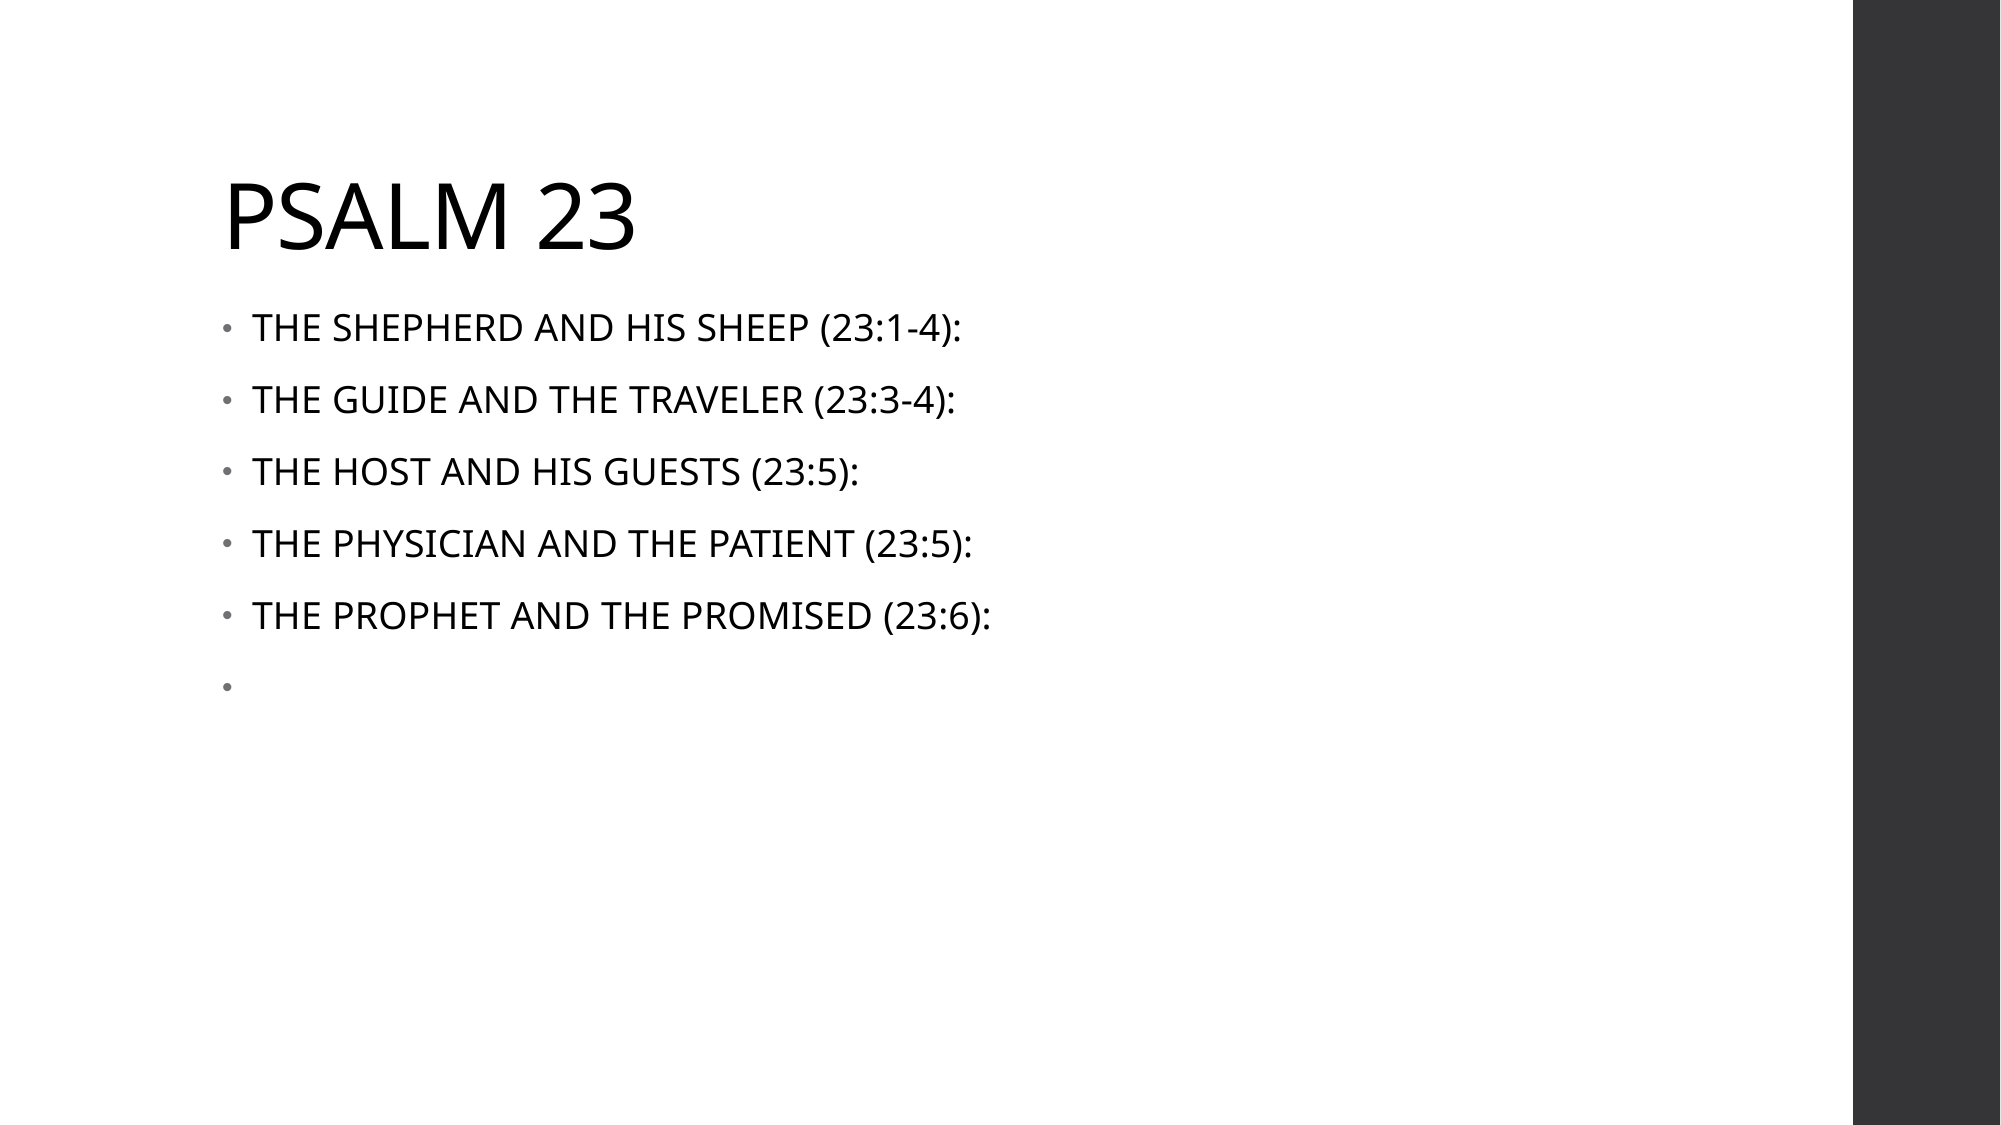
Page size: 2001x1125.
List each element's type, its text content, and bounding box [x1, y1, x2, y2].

title PSALM 23 [206, 60, 1797, 278]
list THE SHEPHERD AND HIS SHEEP (23:1-4): THE GUIDE AND THE TRAVELER (23:3-4): THE HOST AND HIS GUESTS (23:5): THE PHYSICIAN AND THE PATIENT (23:5): THE PROPHET AND THE PROMISED (23:6): [206, 299, 1617, 1014]
